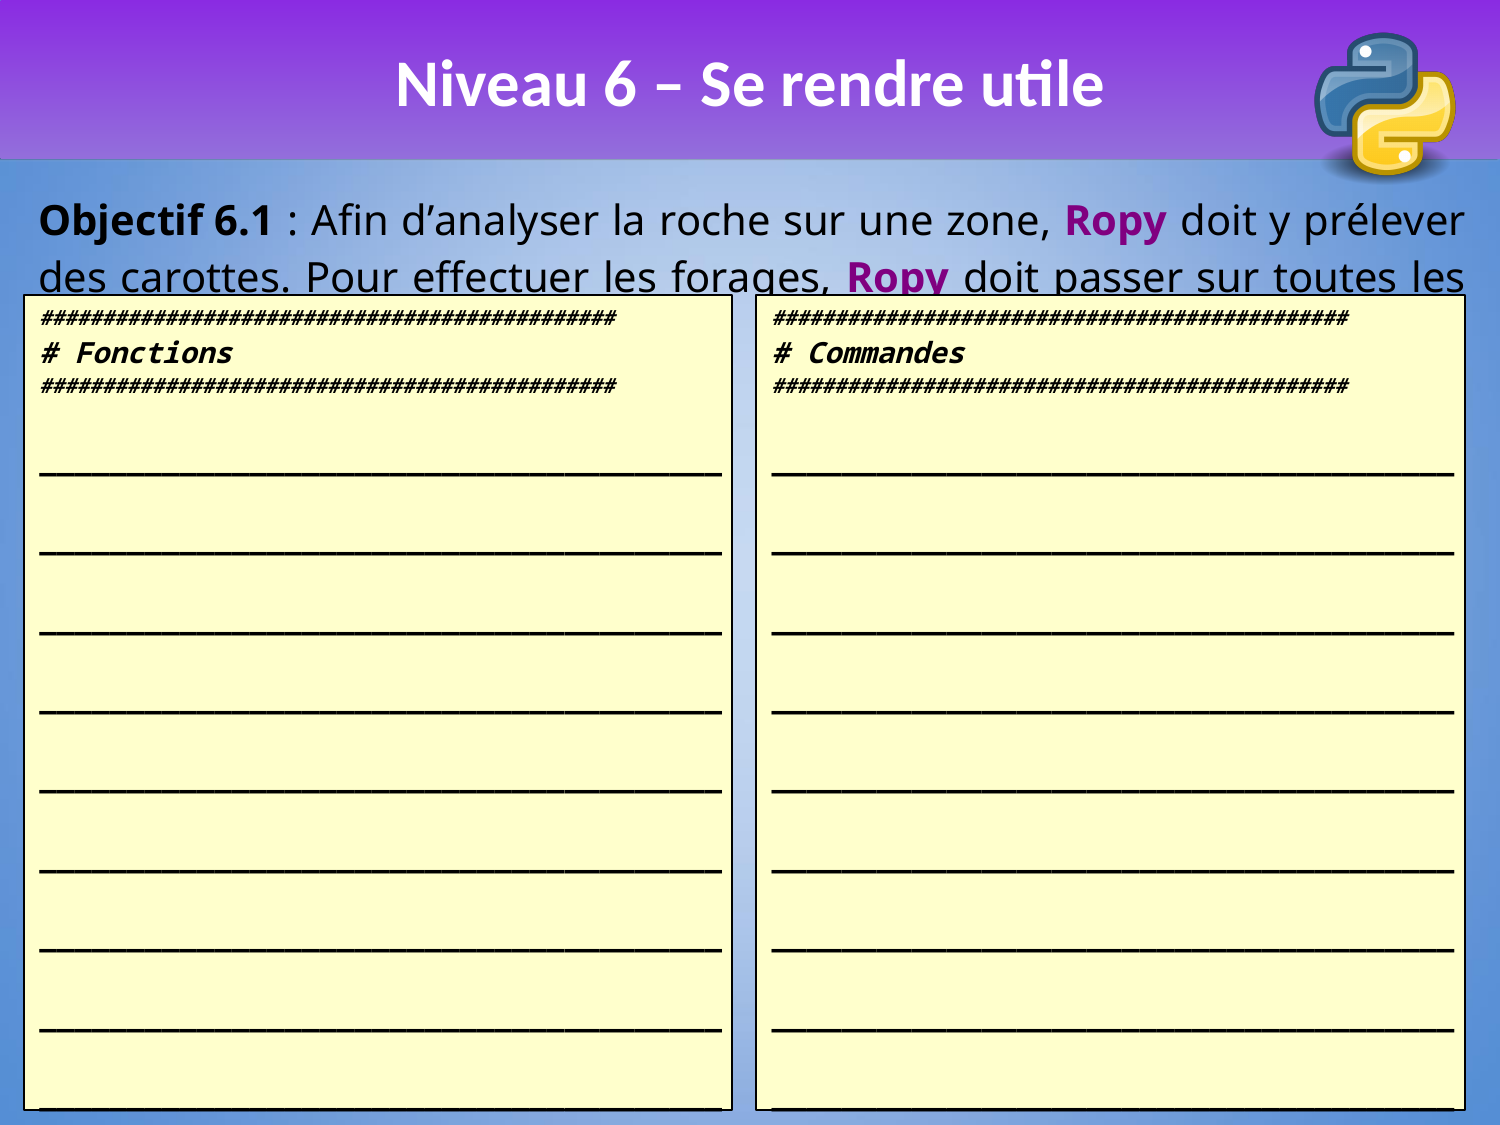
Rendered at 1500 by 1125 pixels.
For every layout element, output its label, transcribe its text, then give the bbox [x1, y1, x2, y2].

text_box Objectif 6.1 : Afin d’analyser la roche sur une zone, Ropy doit y prélever des carottes. Pour effectuer les forages, Ropy doit passer sur toutes les cases. [23, 183, 1481, 282]
text_box Niveau 6 – Se rendre utile [0, 0, 1500, 159]
text_box ############################################## # Commandes ############################################## _______________________________________ _______________________________________ _______________________________________ _______________________________________ _______________________________________ _______________________________________ _______________________________________ _______________________________________ _______________________________________ _______________________________________ _______________________________________ _______________________________________ [755, 295, 1465, 1111]
picture [0, 29, 1500, 1125]
text_box ############################################## # Fonctions ############################################## _______________________________________ _______________________________________ _______________________________________ _______________________________________ _______________________________________ _______________________________________ _______________________________________ _______________________________________ _______________________________________ _______________________________________ _______________________________________ _______________________________________ [23, 295, 733, 1111]
